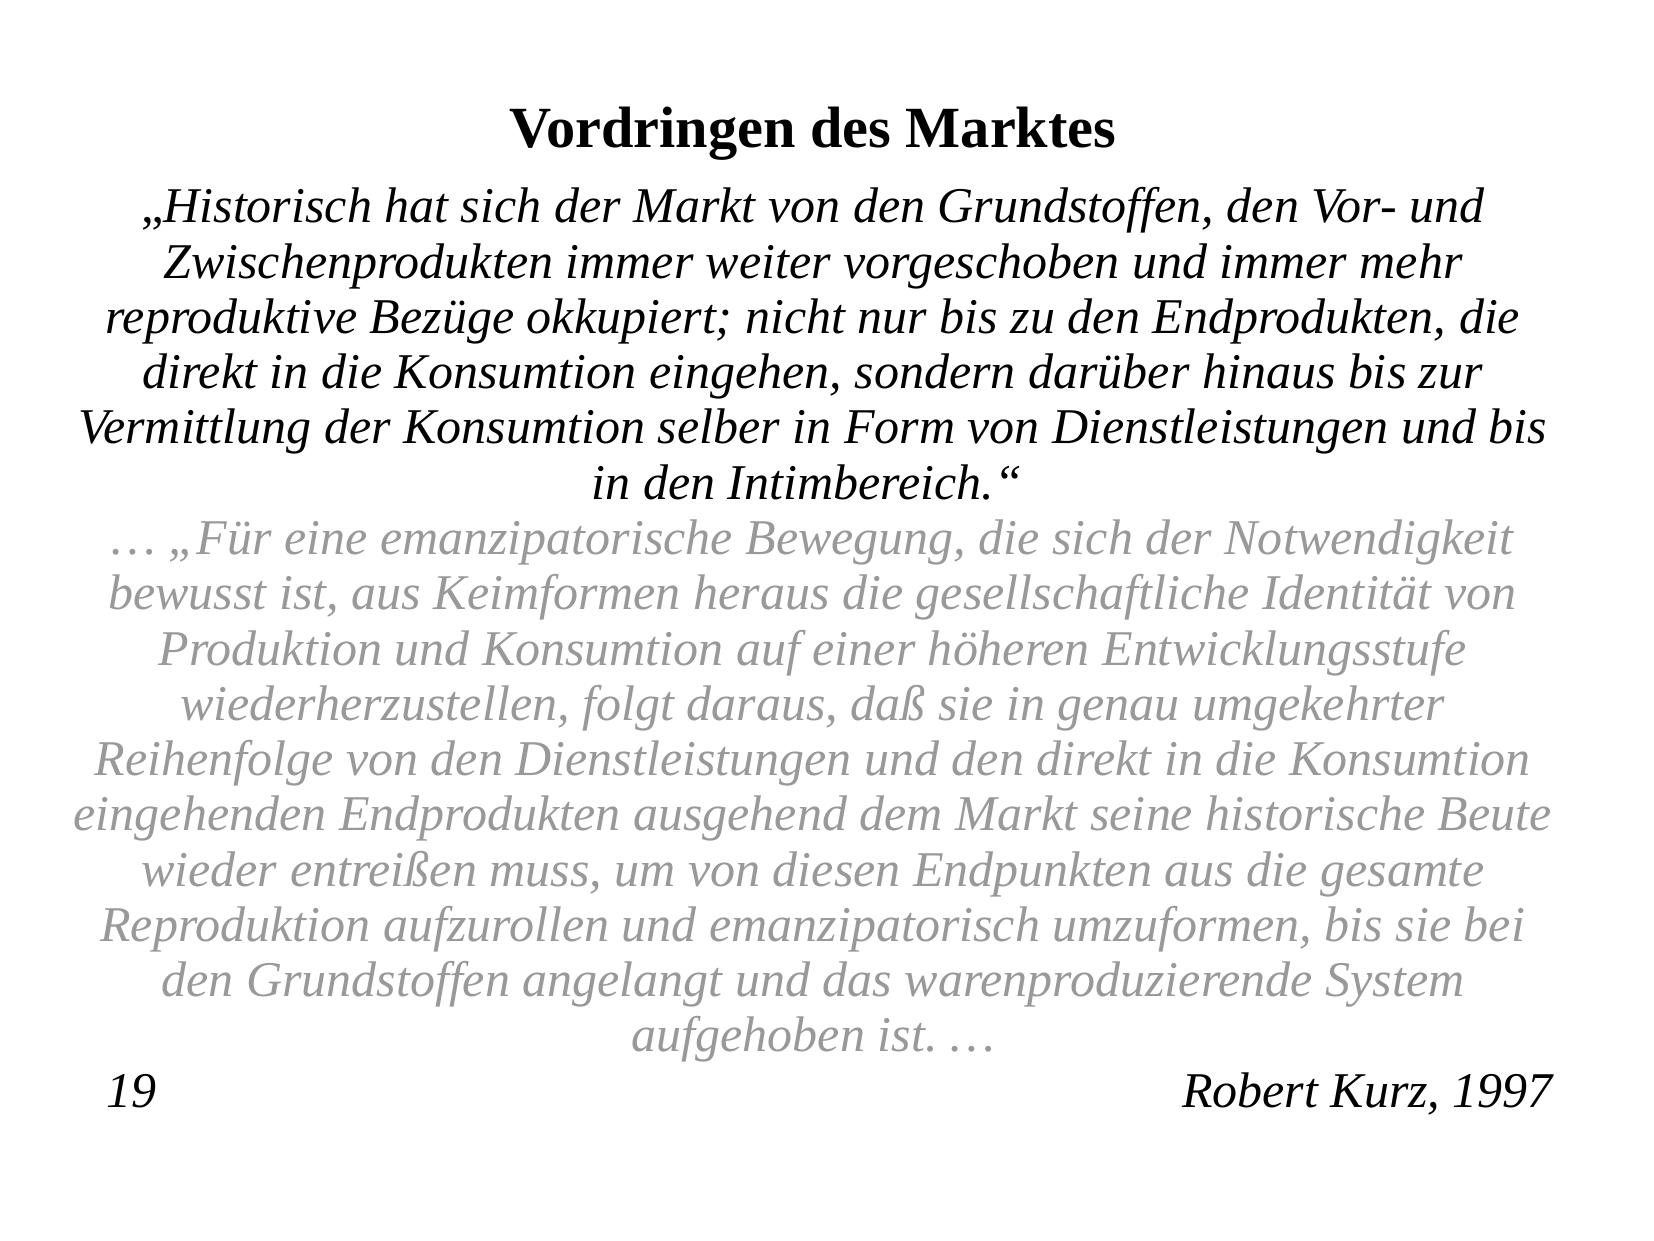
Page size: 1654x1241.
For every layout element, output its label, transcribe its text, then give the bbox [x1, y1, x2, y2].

text_box Vordringen des Marktes „Historisch hat sich der Markt von den Grundstoffen, den Vor- und Zwischenprodukten immer weiter vorgeschoben und immer mehr reproduktive Bezüge okkupiert; nicht nur bis zu den Endprodukten, die direkt in die Konsumtion eingehen, sondern darüber hinaus bis zur Vermittlung der Konsumtion selber in Form von Dienstleistungen und bis in den Intimbereich.“ … „Für eine emanzipatorische Bewegung, die sich der Notwendigkeit bewusst ist, aus Keimformen heraus die gesellschaftliche Identität von Produktion und Konsumtion auf einer höheren Entwicklungsstufe wiederherzustellen, folgt daraus, daß sie in genau umgekehrter Reihenfolge von den Dienstleistungen und den direkt in die Konsumtion eingehenden Endprodukten ausgehend dem Markt seine historische Beute wieder entreißen muss, um von diesen Endpunkten aus die gesamte Reproduktion aufzurollen und emanzipatorisch umzuformen, bis sie bei den Grundstoffen angelangt und das warenproduzierende System aufgehoben ist. … <Nummer> Robert Kurz, 1997 [59, 88, 1595, 1181]
